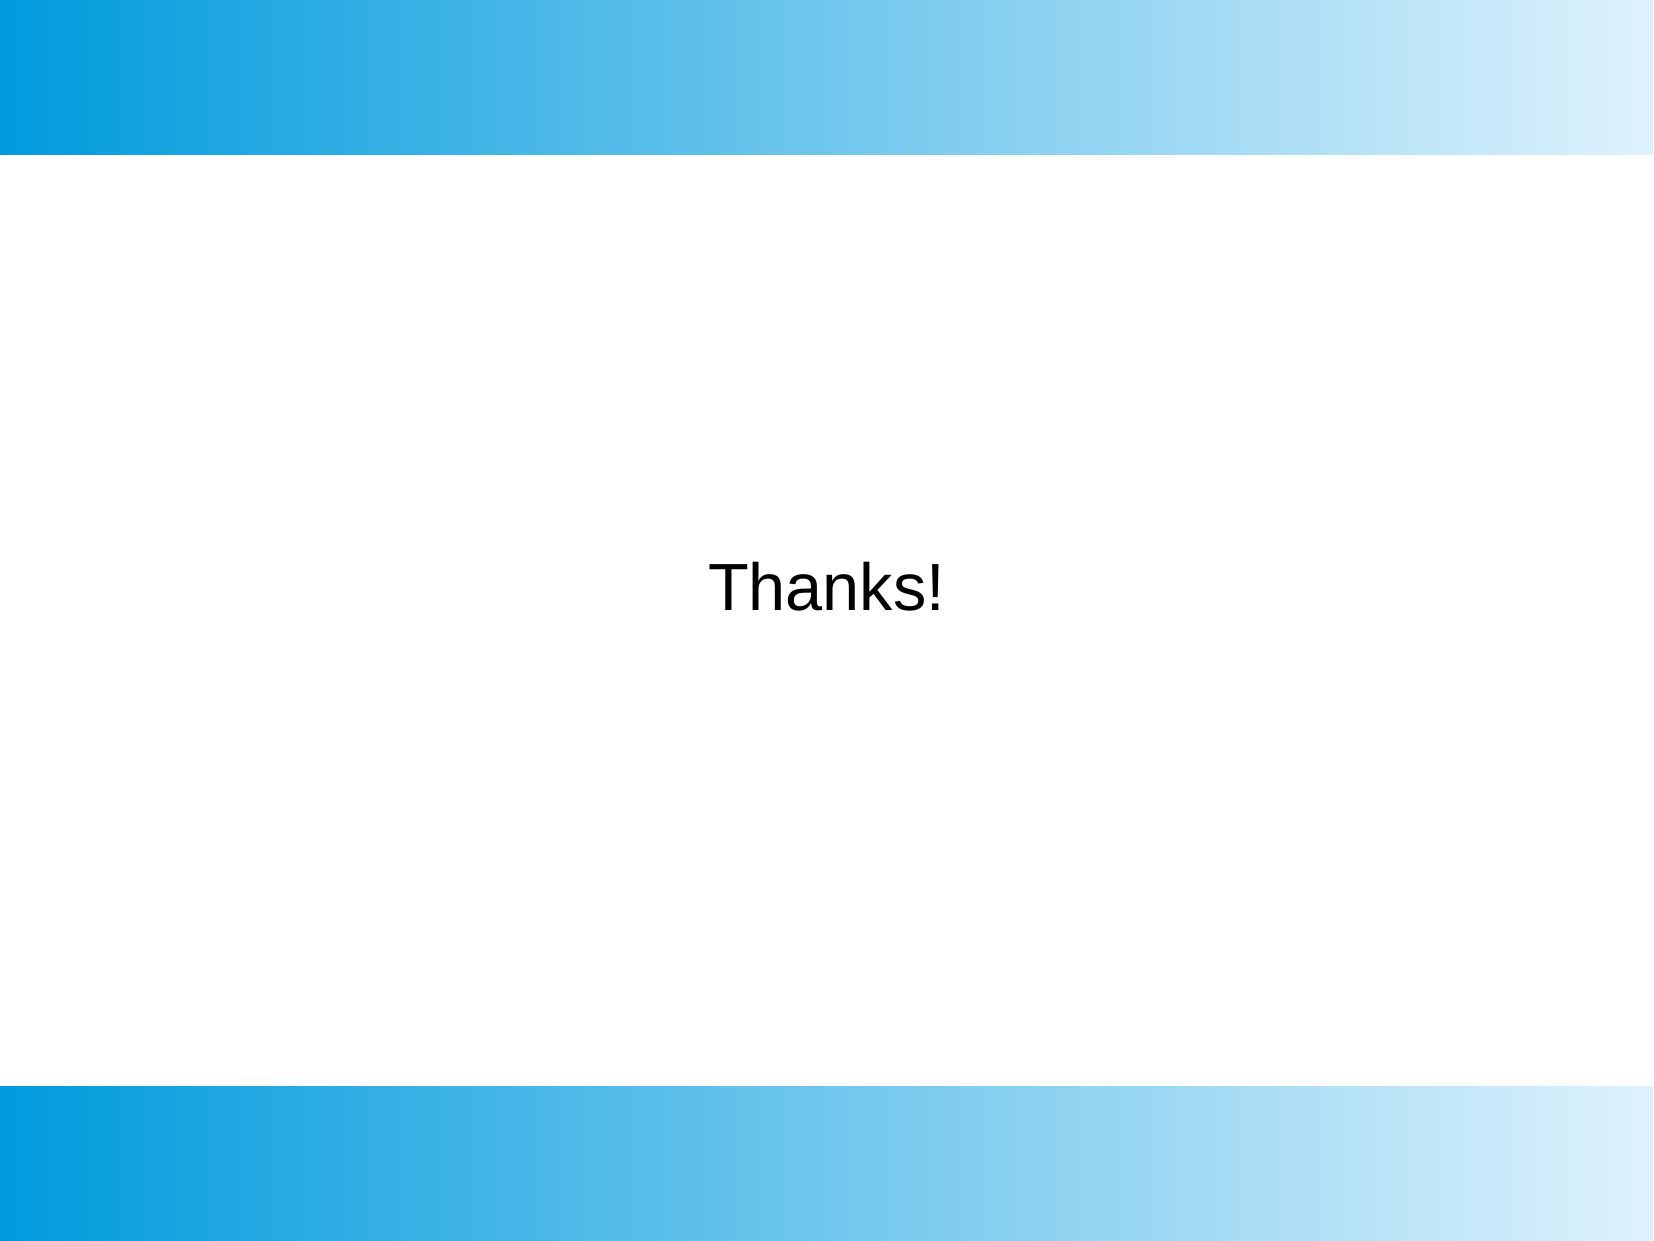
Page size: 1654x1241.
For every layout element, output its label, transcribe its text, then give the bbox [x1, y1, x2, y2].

text_box Thanks! [82, 344, 1571, 830]
